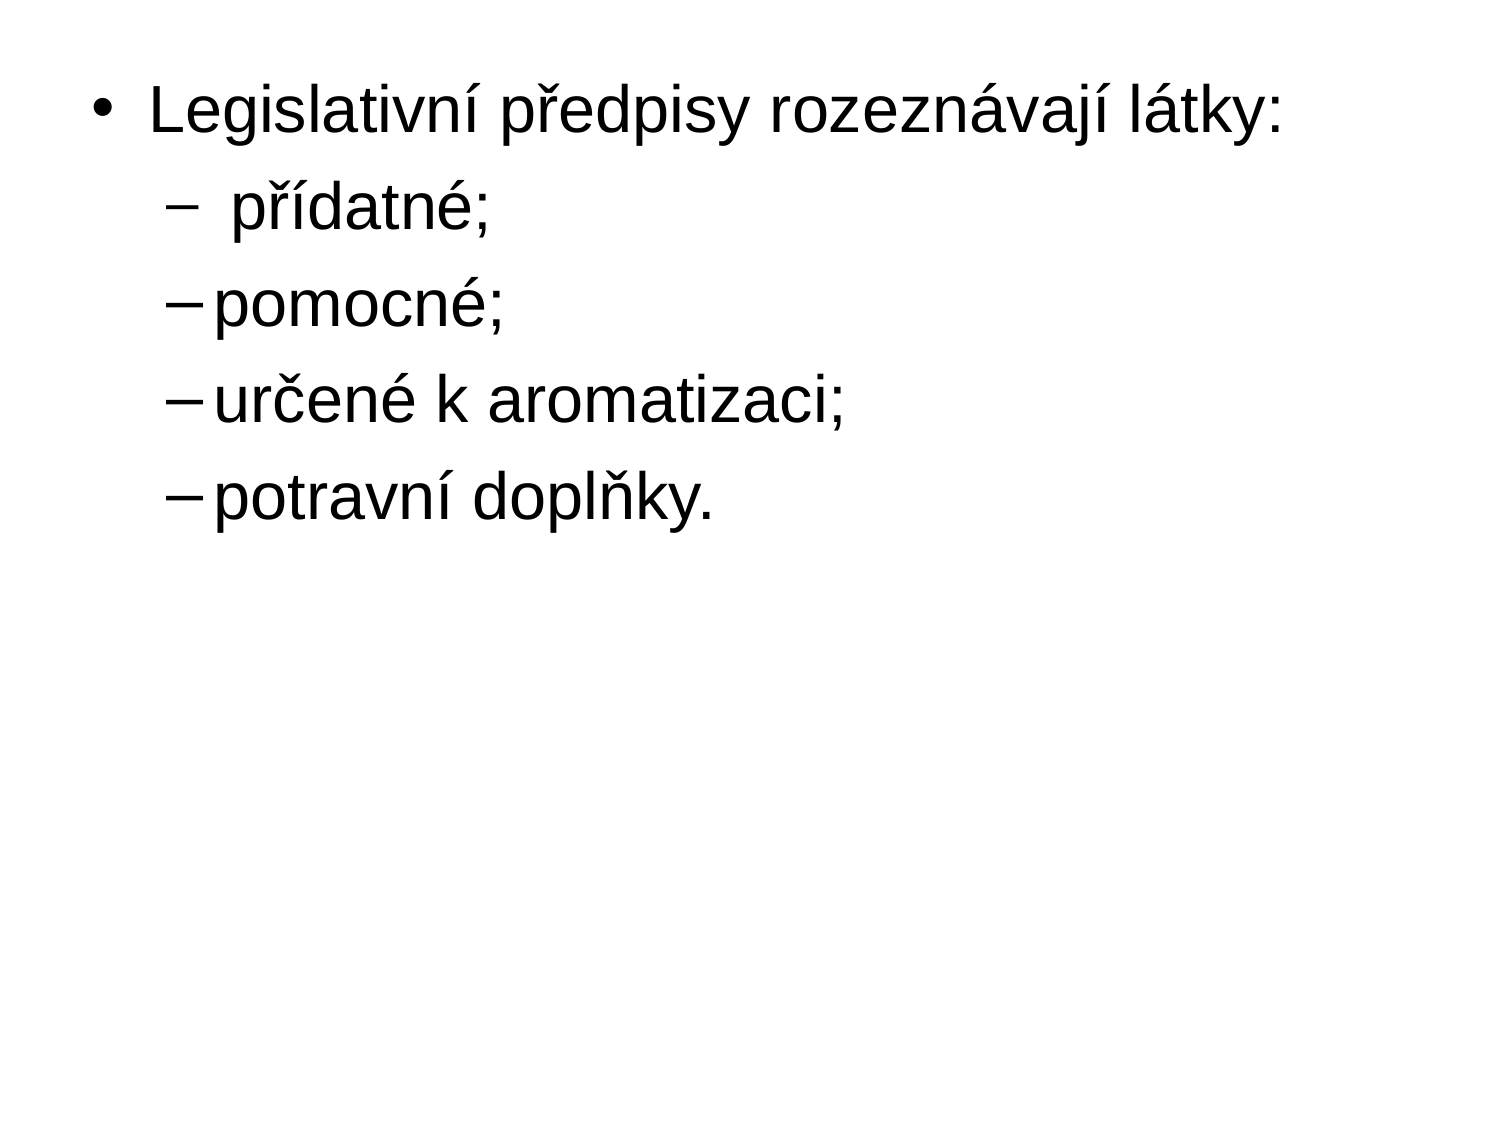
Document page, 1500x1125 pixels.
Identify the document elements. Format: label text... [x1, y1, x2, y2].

list Legislativní předpisy rozeznávají látky: přídatné; pomocné; určené k aromatizaci; potravní doplňky. [76, 58, 1427, 1010]
